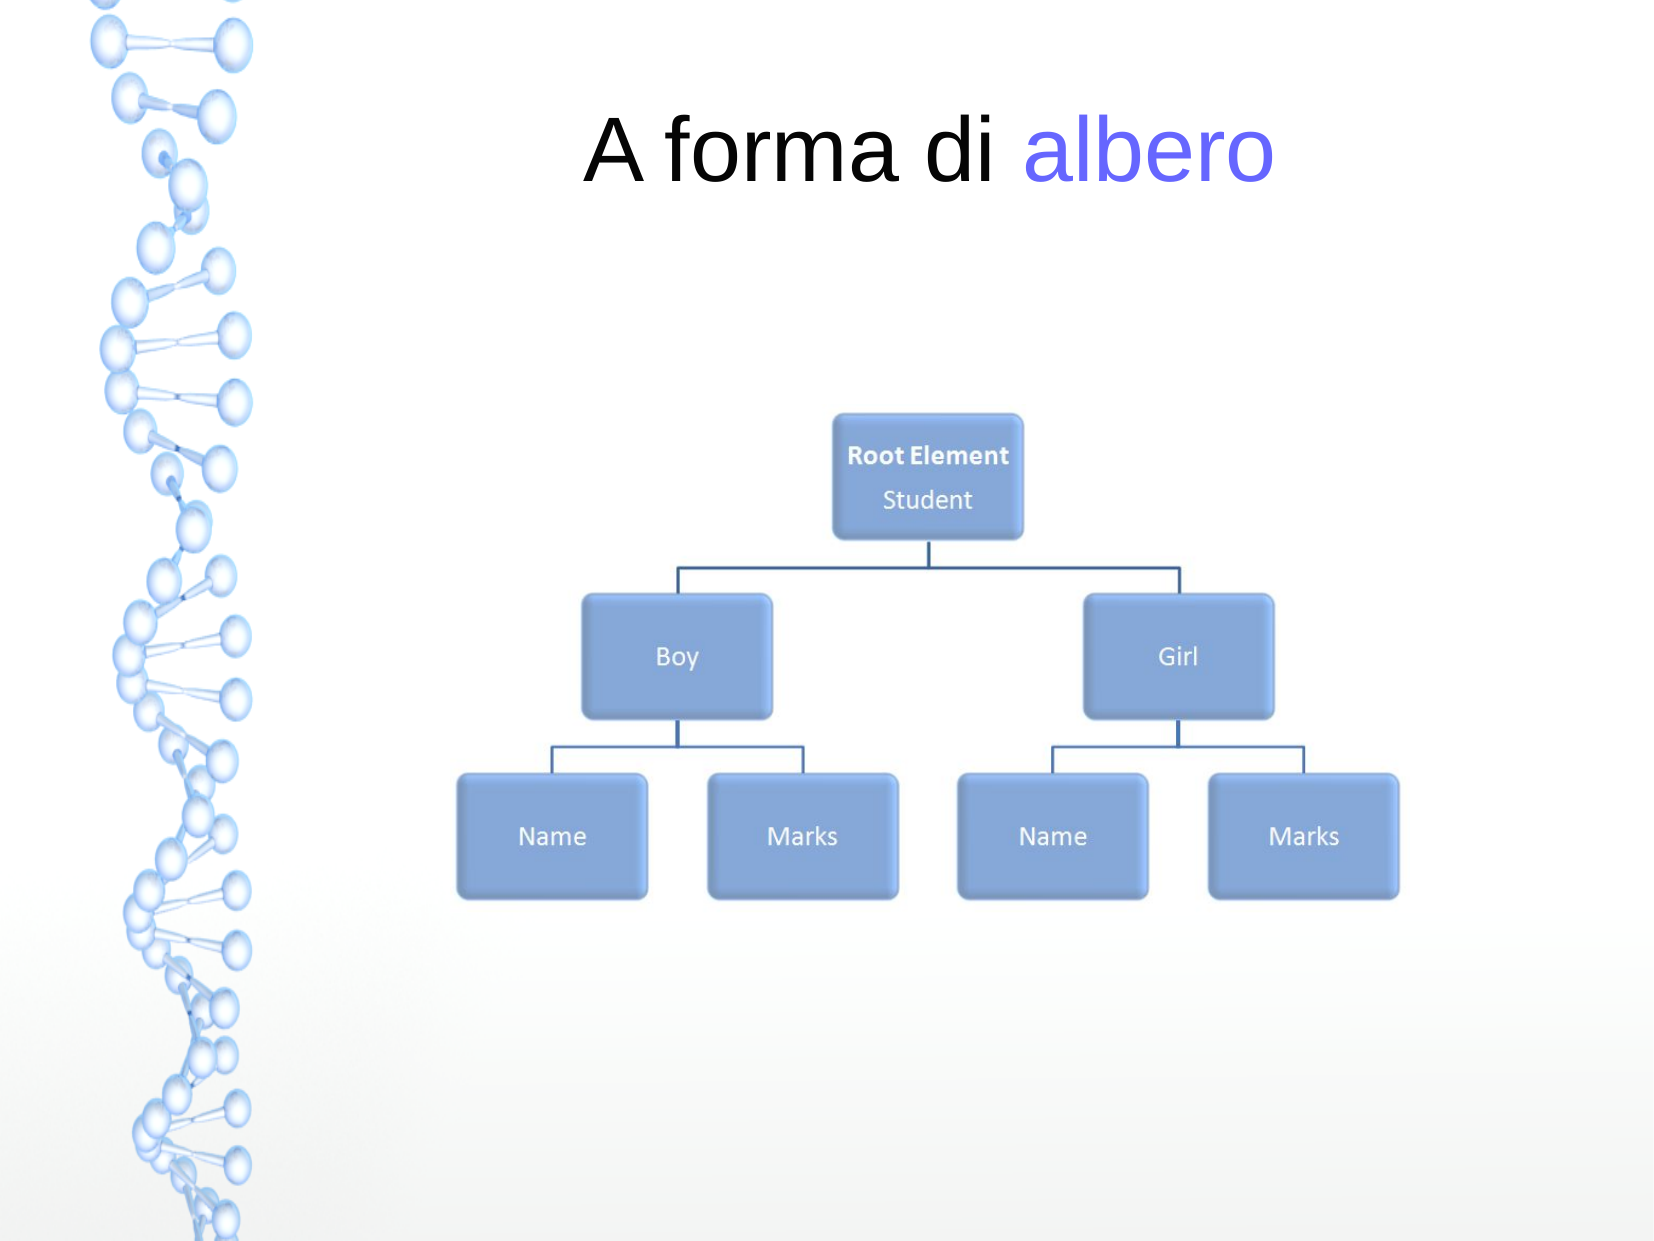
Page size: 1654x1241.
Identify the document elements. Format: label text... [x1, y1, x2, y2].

picture [0, 0, 1654, 1241]
title A forma di albero [265, 47, 1595, 252]
